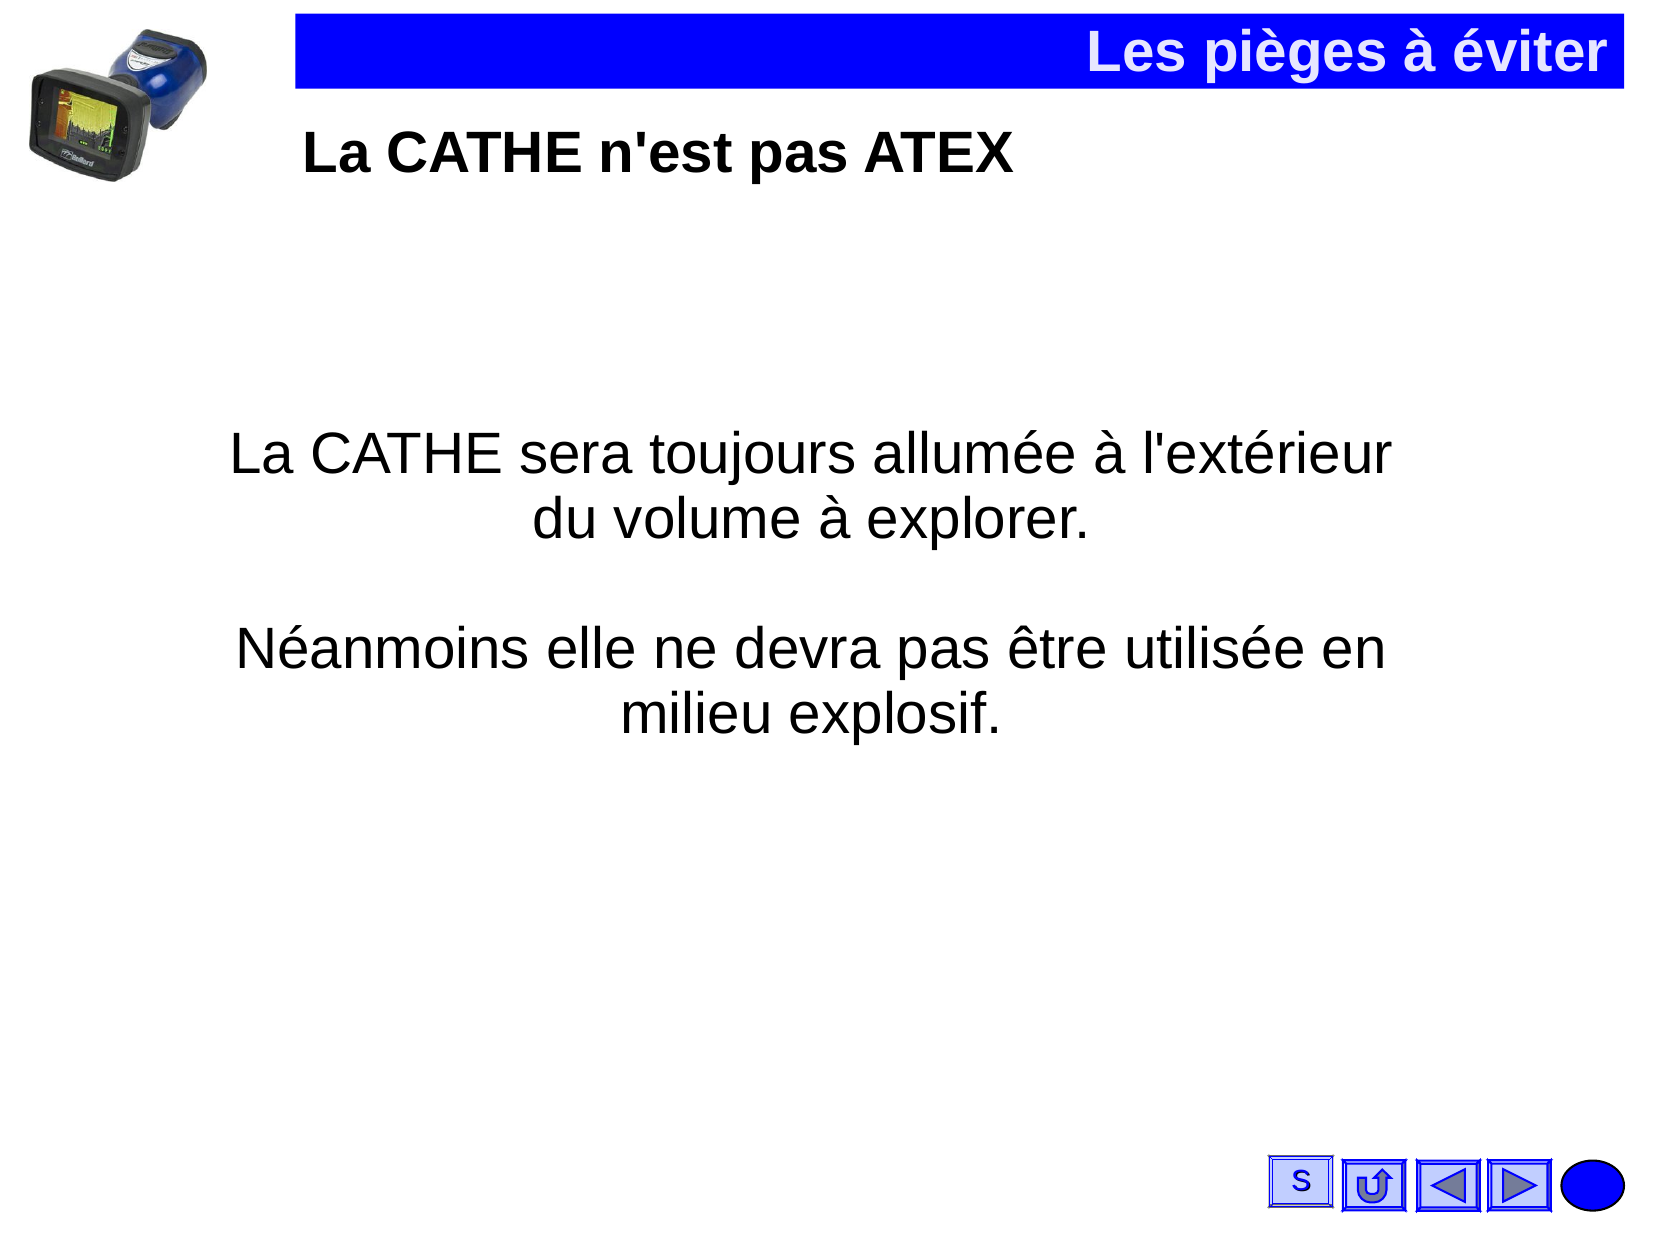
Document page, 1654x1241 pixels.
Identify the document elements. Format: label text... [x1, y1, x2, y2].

picture [29, 29, 207, 182]
text_box [1561, 1160, 1625, 1211]
text_box La CATHE sera toujours allumée à l'extérieur du volume à explorer. Néanmoins elle ne devra pas être utilisée en milieu explosif. [206, 413, 1418, 975]
text_box La CATHE n'est pas ATEX [287, 112, 1030, 193]
text_box Les pièges à éviter [295, 13, 1625, 89]
